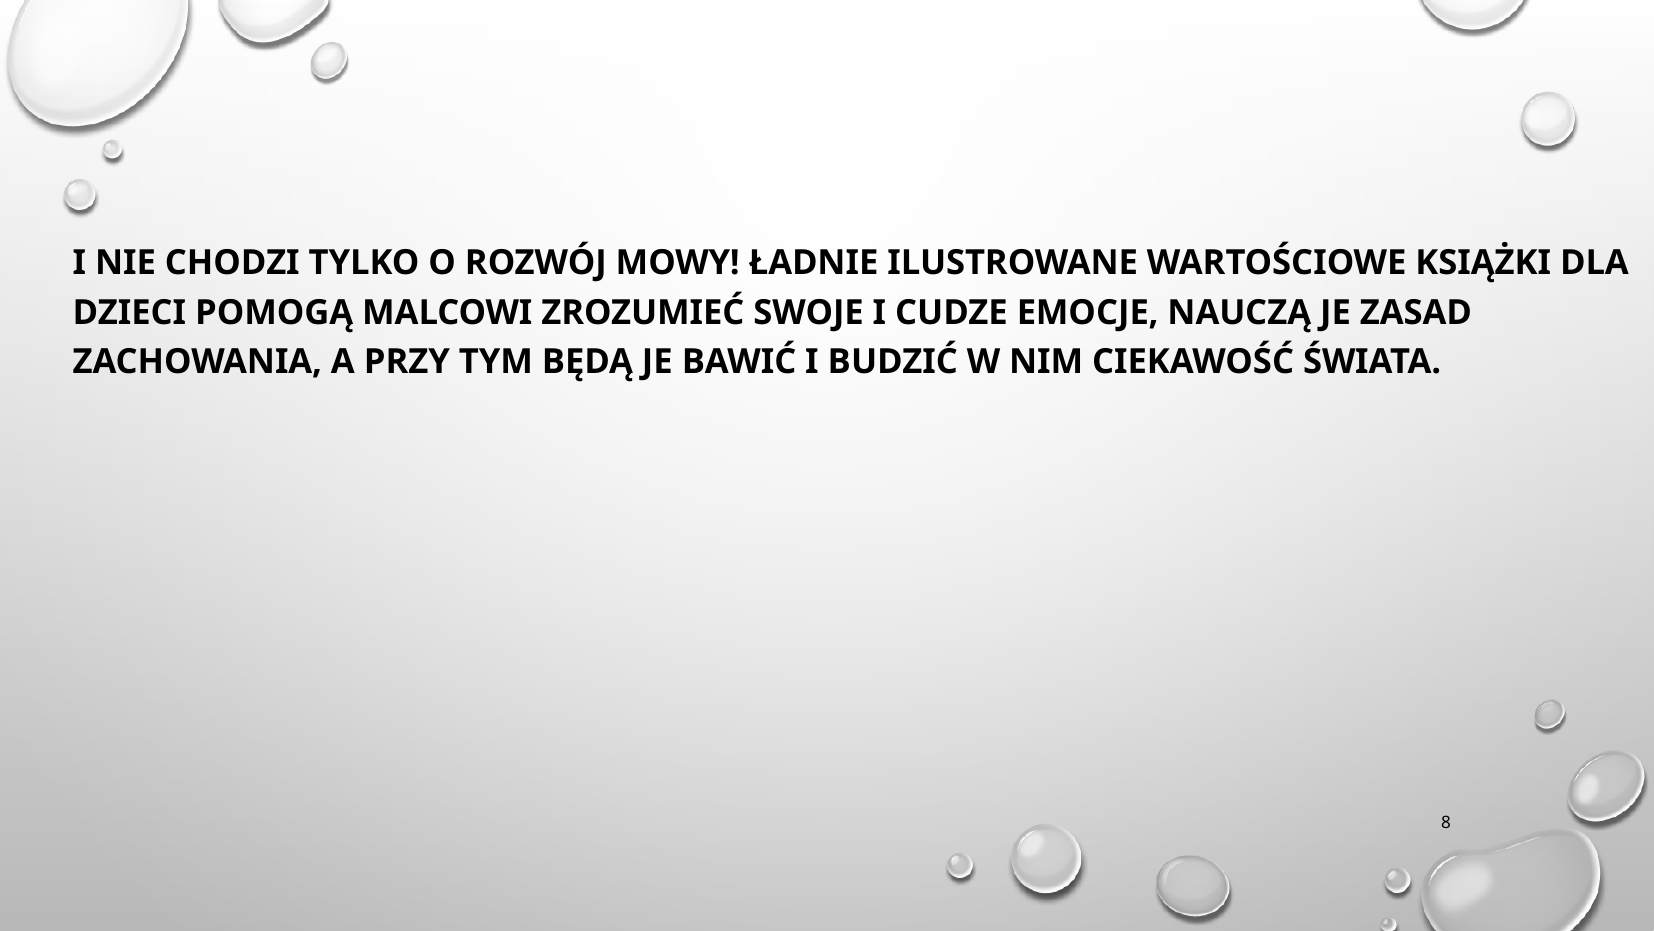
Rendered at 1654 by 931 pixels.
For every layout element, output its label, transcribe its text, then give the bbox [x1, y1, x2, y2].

list I nie chodzi tylko o rozwój mowy! Ładnie ilustrowane wartościowe książki dla dzieci pomogą malcowi zrozumieć swoje i cudze emocje, nauczą je zasad zachowania, a przy tym będą je bawić i budzić w nim ciekawość świata. [57, 224, 1654, 764]
text_box [1426, 798, 1530, 848]
